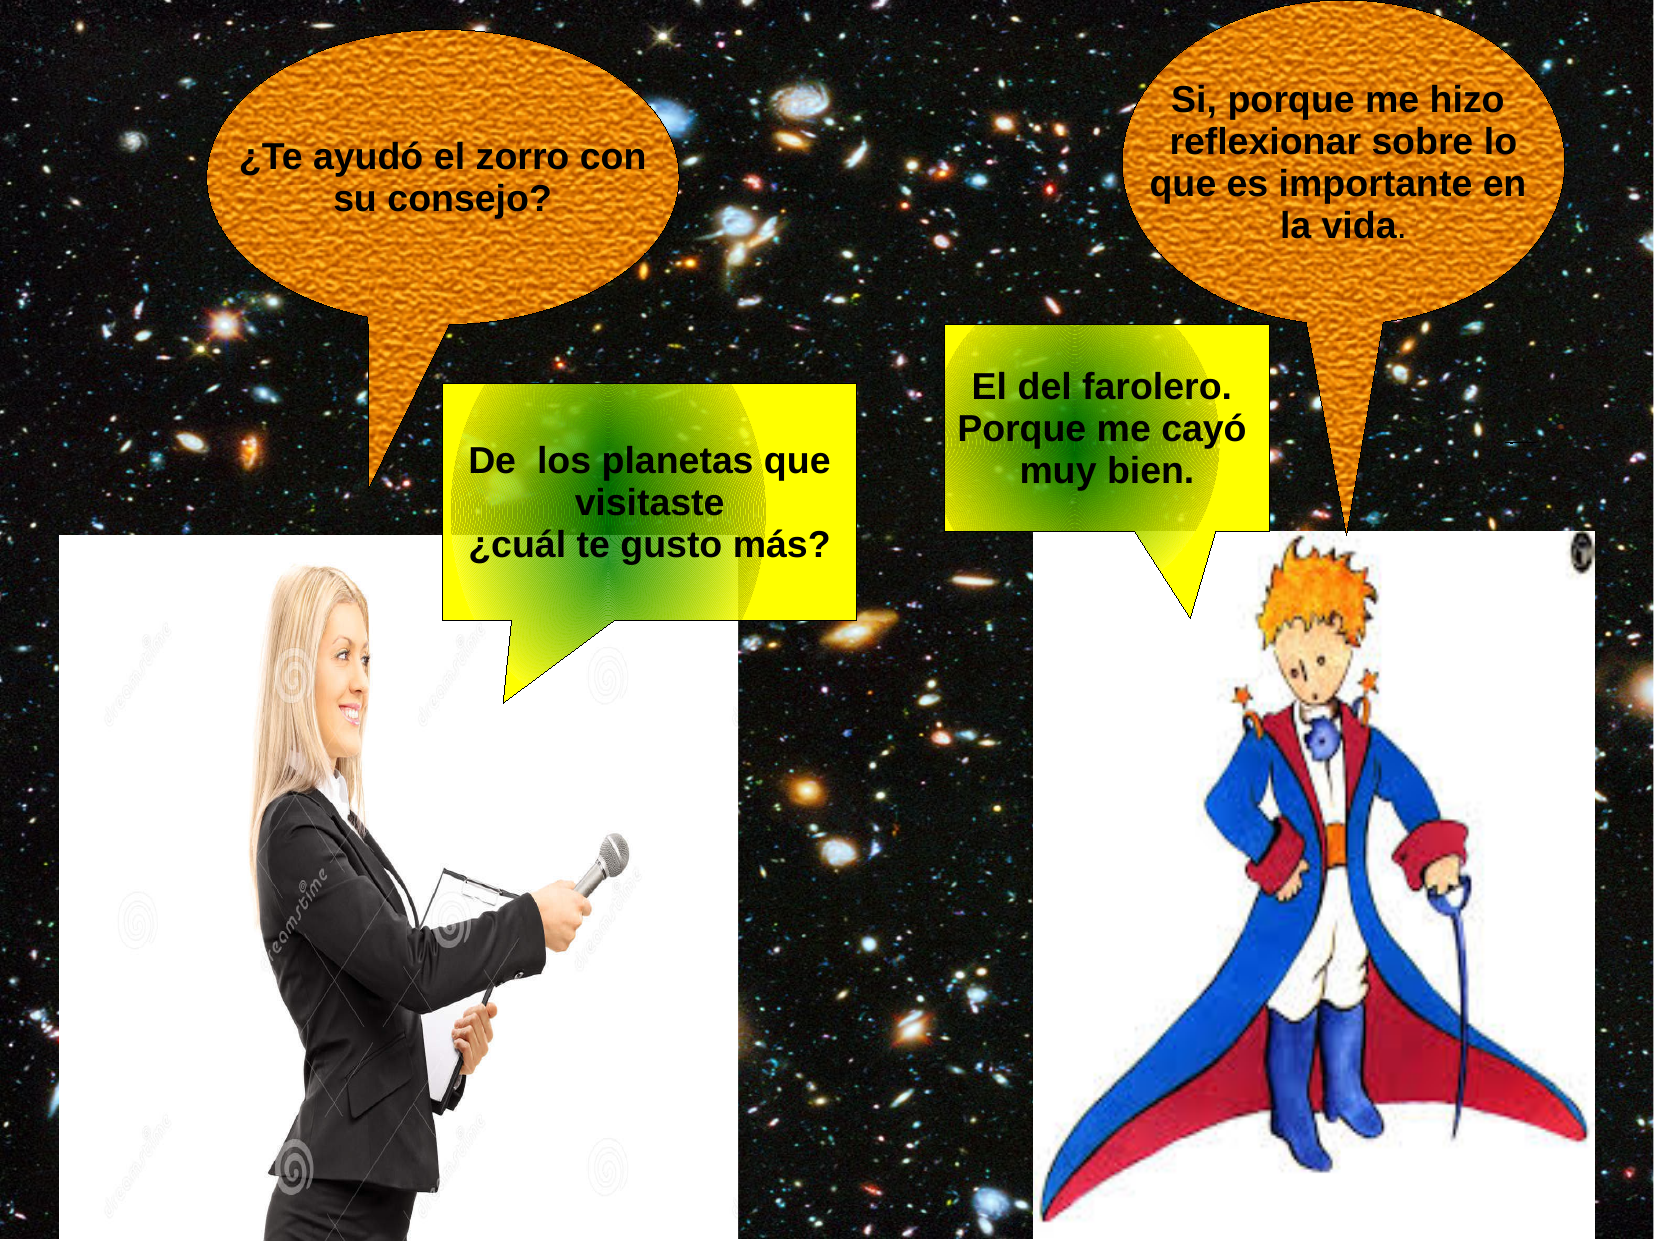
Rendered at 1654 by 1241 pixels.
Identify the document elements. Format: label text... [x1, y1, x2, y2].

text_box El del farolero. Porque me cayó muy bien. [944, 324, 1270, 619]
text_box ¿Te ayudó el zorro con su consejo? [206, 29, 680, 489]
picture [0, 0, 1654, 1241]
text_box Si, porque me hizo reflexionar sobre lo que es importante en la vida. [1122, 0, 1565, 536]
text_box De los planetas que visitaste ¿cuál te gusto más? [442, 383, 857, 704]
